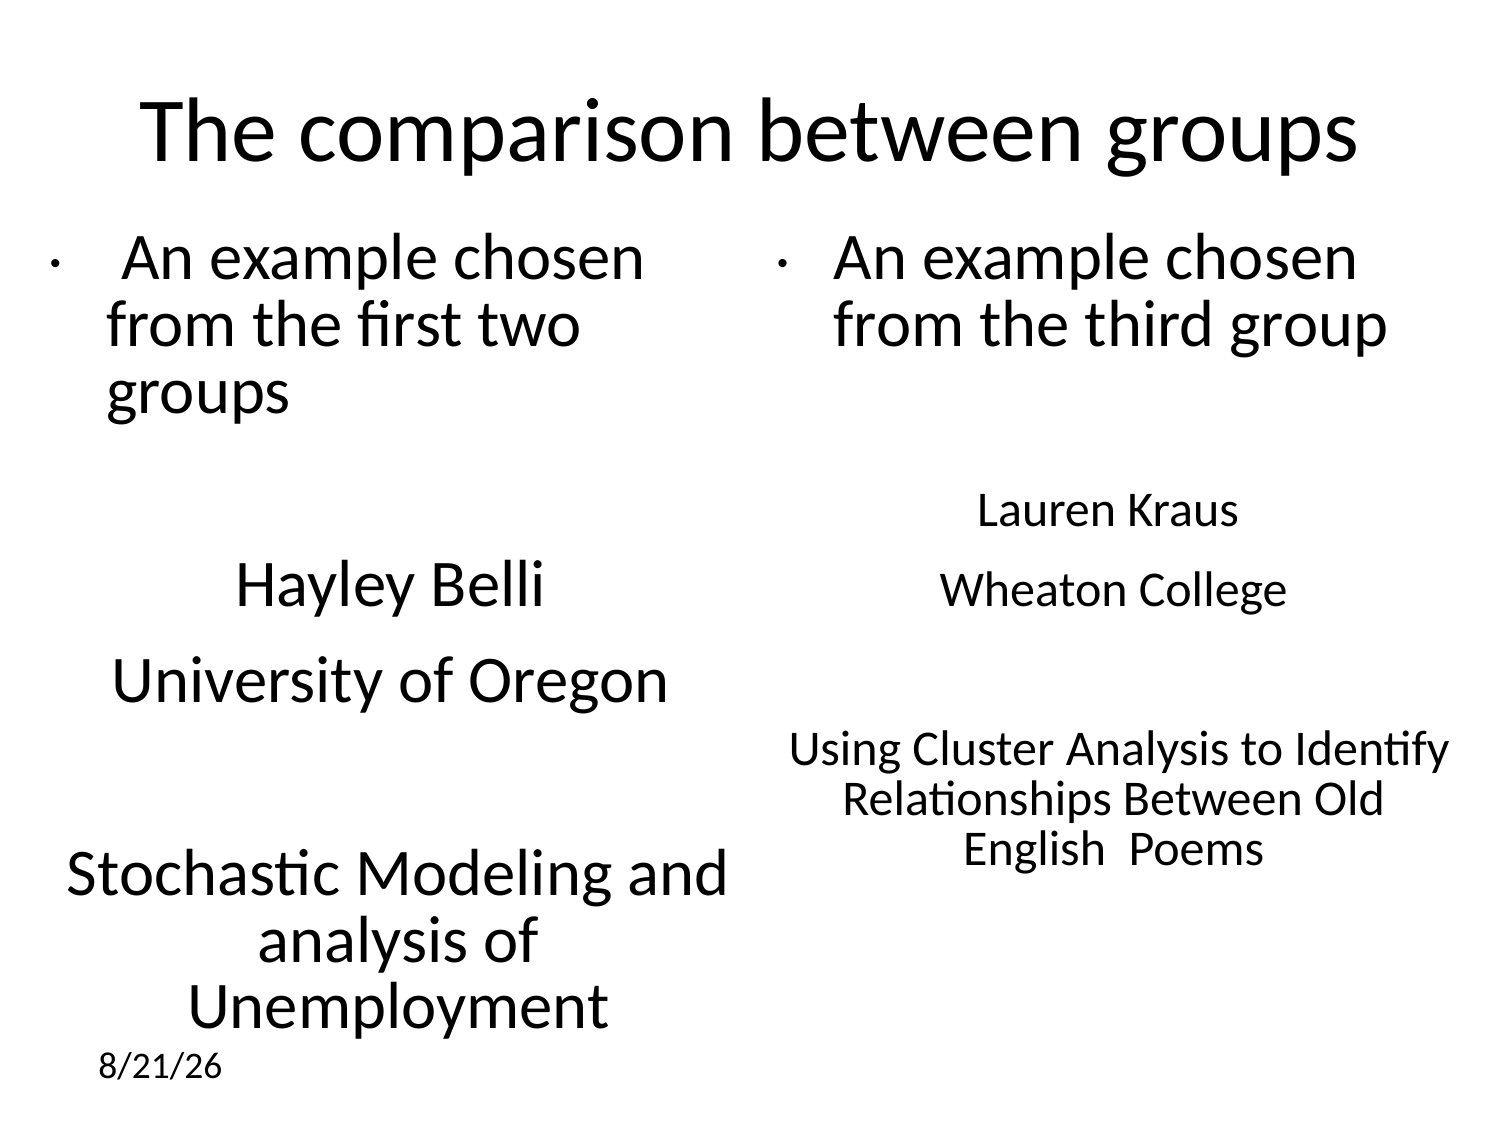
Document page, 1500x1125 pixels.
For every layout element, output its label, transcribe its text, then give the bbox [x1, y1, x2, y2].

list An example chosen from the third group Lauren Kraus Wheaton College Using Cluster Analysis to Identify Relationships Between Old English Poems [762, 222, 1465, 1005]
list An example chosen from the first two groups Hayley Belli University of Oregon Stochastic Modeling and analysis of Unemployment [35, 222, 762, 1102]
title The comparison between groups [75, 45, 1425, 222]
